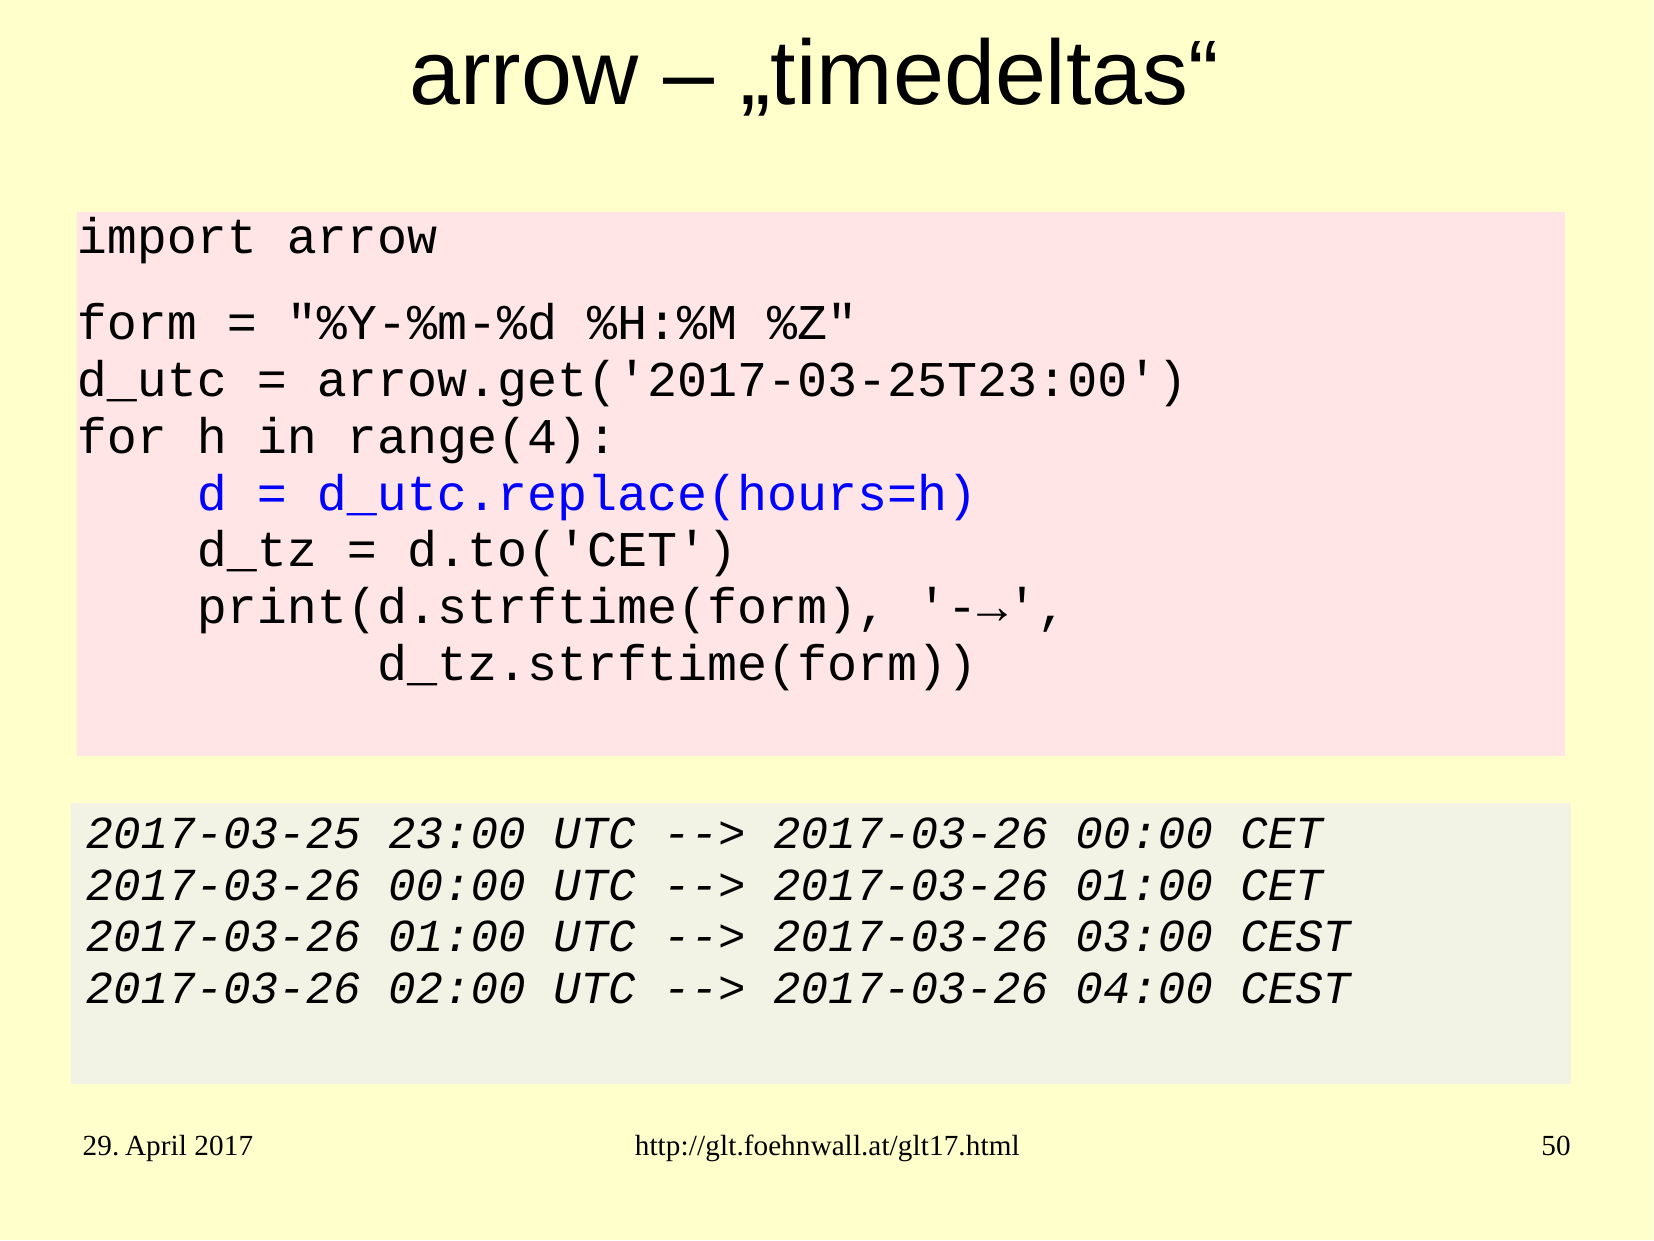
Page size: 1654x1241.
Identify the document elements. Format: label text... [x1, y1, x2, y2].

list import arrow form = "%Y-%m-%d %H:%M %Z" d_utc = arrow.get('2017-03-25T23:00') for h in range(4): d = d_utc.replace(hours=h) d_tz = d.to('CET') print(d.strftime(form), '-→', d_tz.strftime(form)) [76, 211, 1565, 756]
text_box 2017-03-25 23:00 UTC --> 2017-03-26 00:00 CET 2017-03-26 00:00 UTC --> 2017-03-26 01:00 CET 2017-03-26 01:00 UTC --> 2017-03-26 03:00 CEST 2017-03-26 02:00 UTC --> 2017-03-26 04:00 CEST [70, 803, 1571, 1084]
title arrow – „timedeltas“ [88, 21, 1542, 125]
